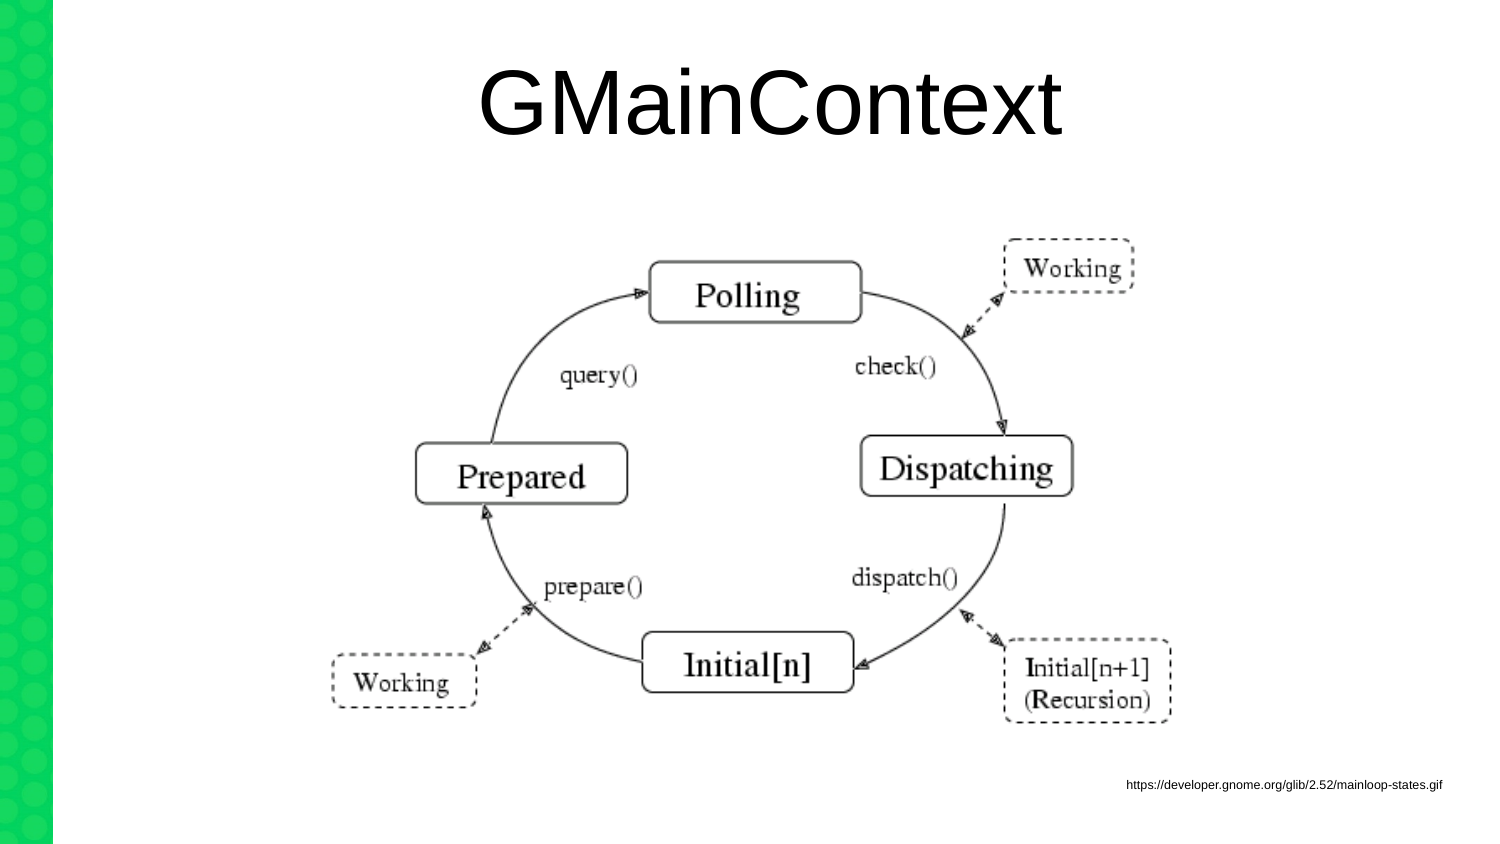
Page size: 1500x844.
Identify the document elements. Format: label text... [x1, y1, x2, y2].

text_box https://developer.gnome.org/glib/2.52/mainloop-states.gif [1111, 770, 1472, 800]
picture [0, 0, 61, 844]
picture [330, 237, 1175, 727]
title GMainContext [143, 51, 1397, 154]
